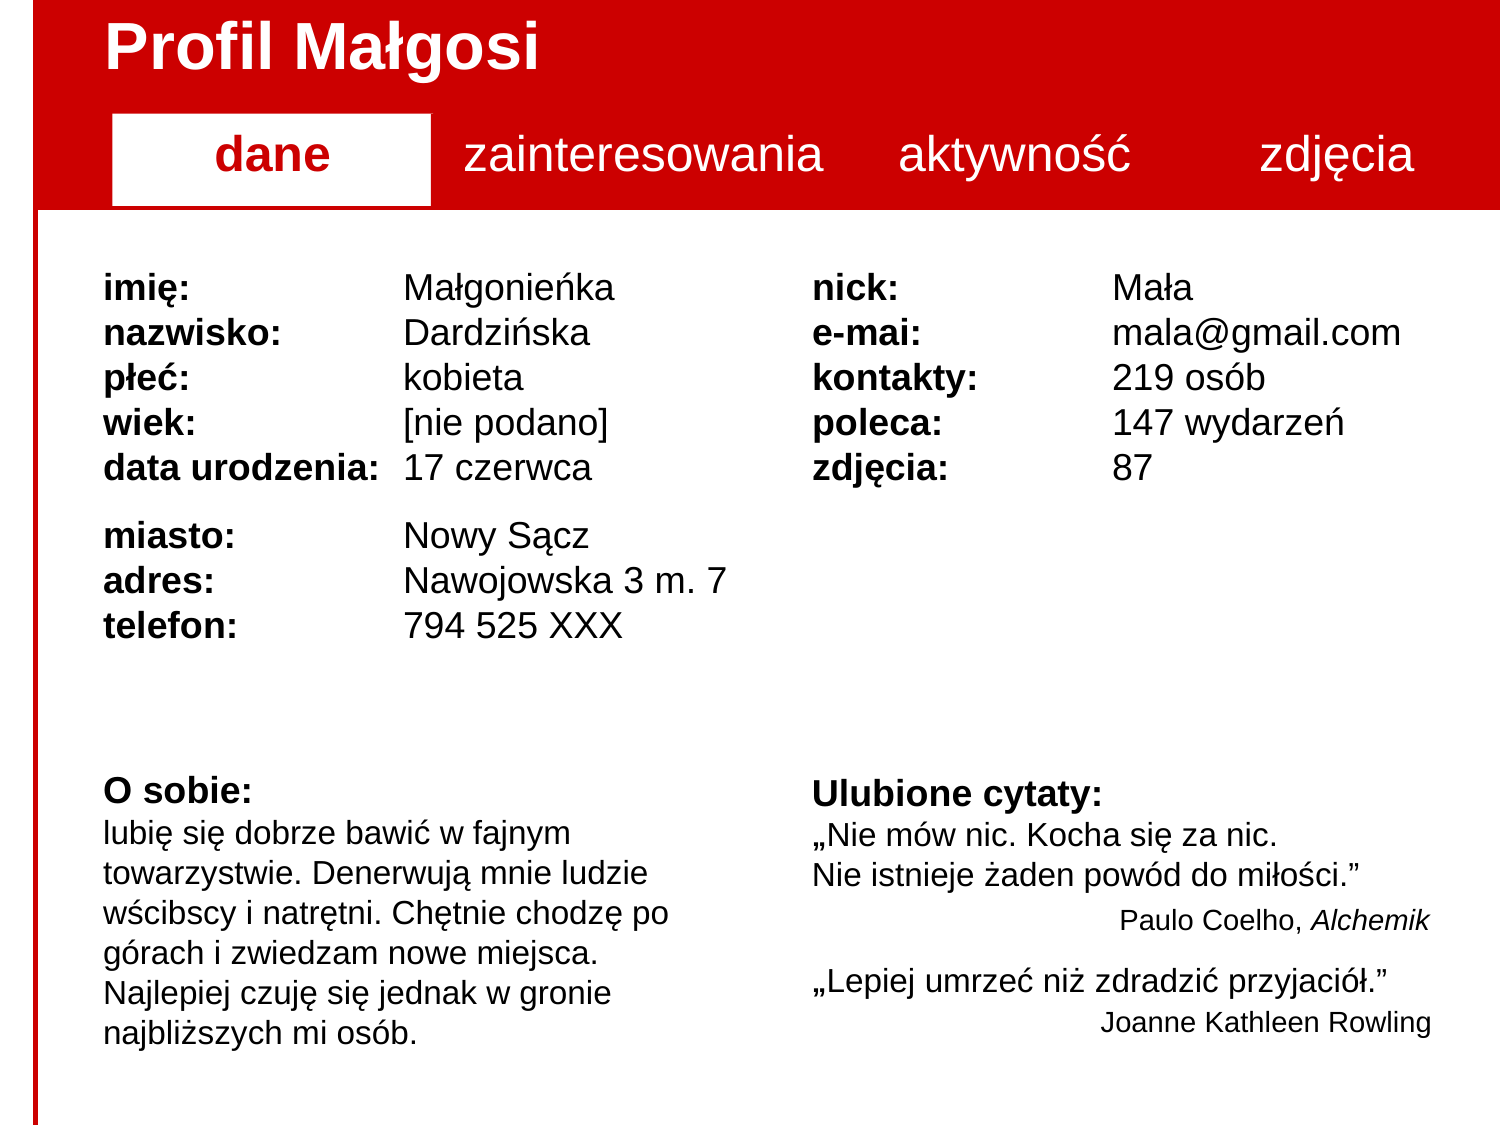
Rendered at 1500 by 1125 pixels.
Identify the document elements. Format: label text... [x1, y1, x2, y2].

text_box Ulubione cytaty: „Nie mów nic. Kocha się za nic. Nie istnieje żaden powód do miłości.” Paulo Coelho, Alchemik „Lepiej umrzeć niż zdradzić przyjaciół.” Joanne Kathleen Rowling [797, 760, 1459, 1047]
text_box imię: Małgonieńka nazwisko: Dardzińska płeć: kobieta wiek: [nie podano] data urodzenia: 17 czerwca miasto: Nowy Sącz adres: Nawojowska 3 m. 7 telefon: 794 525 XXX [88, 255, 880, 723]
text_box Profil Małgosi [38, 0, 1500, 203]
text_box aktywność [854, 113, 1167, 206]
text_box O sobie: lubię się dobrze bawić w fajnym towarzystwie. Denerwują mnie ludzie wścibscy i natrętni. Chętnie chodzę po górach i zwiedzam nowe miejsca. Najlepiej czuję się jednak w gronie najbliższych mi osób. [88, 758, 751, 1120]
text_box zainteresowania [430, 113, 854, 206]
text_box dane [112, 113, 430, 206]
text_box zdjęcia [1167, 113, 1500, 206]
text_box nick: Mała e-mai: mala@gmail.com kontakty: 219 osób poleca: 147 wydarzeń zdjęcia: 87 [797, 255, 1500, 565]
